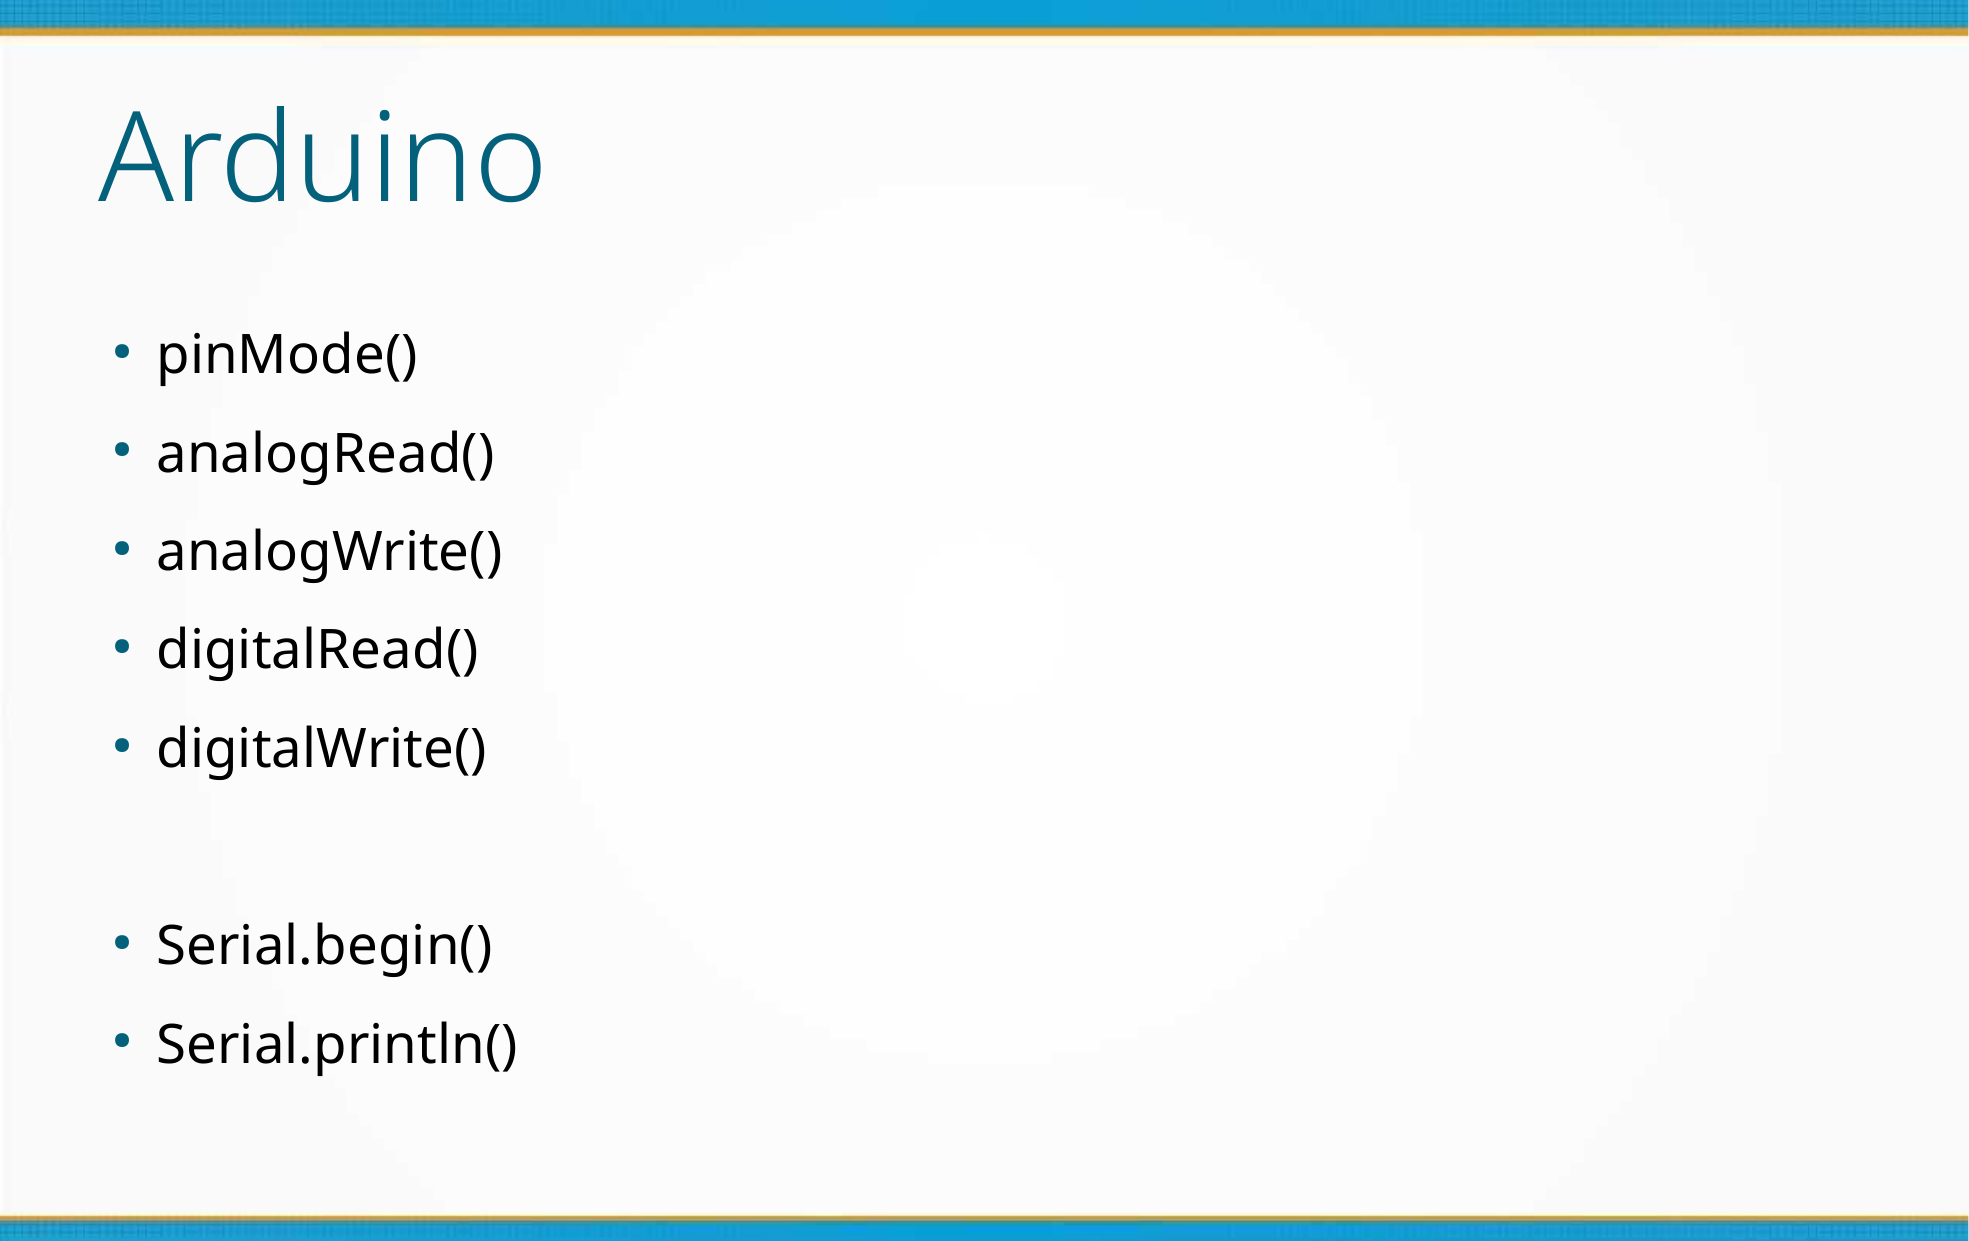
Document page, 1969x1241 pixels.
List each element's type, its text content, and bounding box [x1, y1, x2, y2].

title Arduino [98, 49, 1870, 257]
picture [0, 0, 1969, 1241]
list pinMode() analogRead() analogWrite() digitalRead() digitalWrite() Serial.begin() Serial.println() [98, 315, 1861, 1081]
